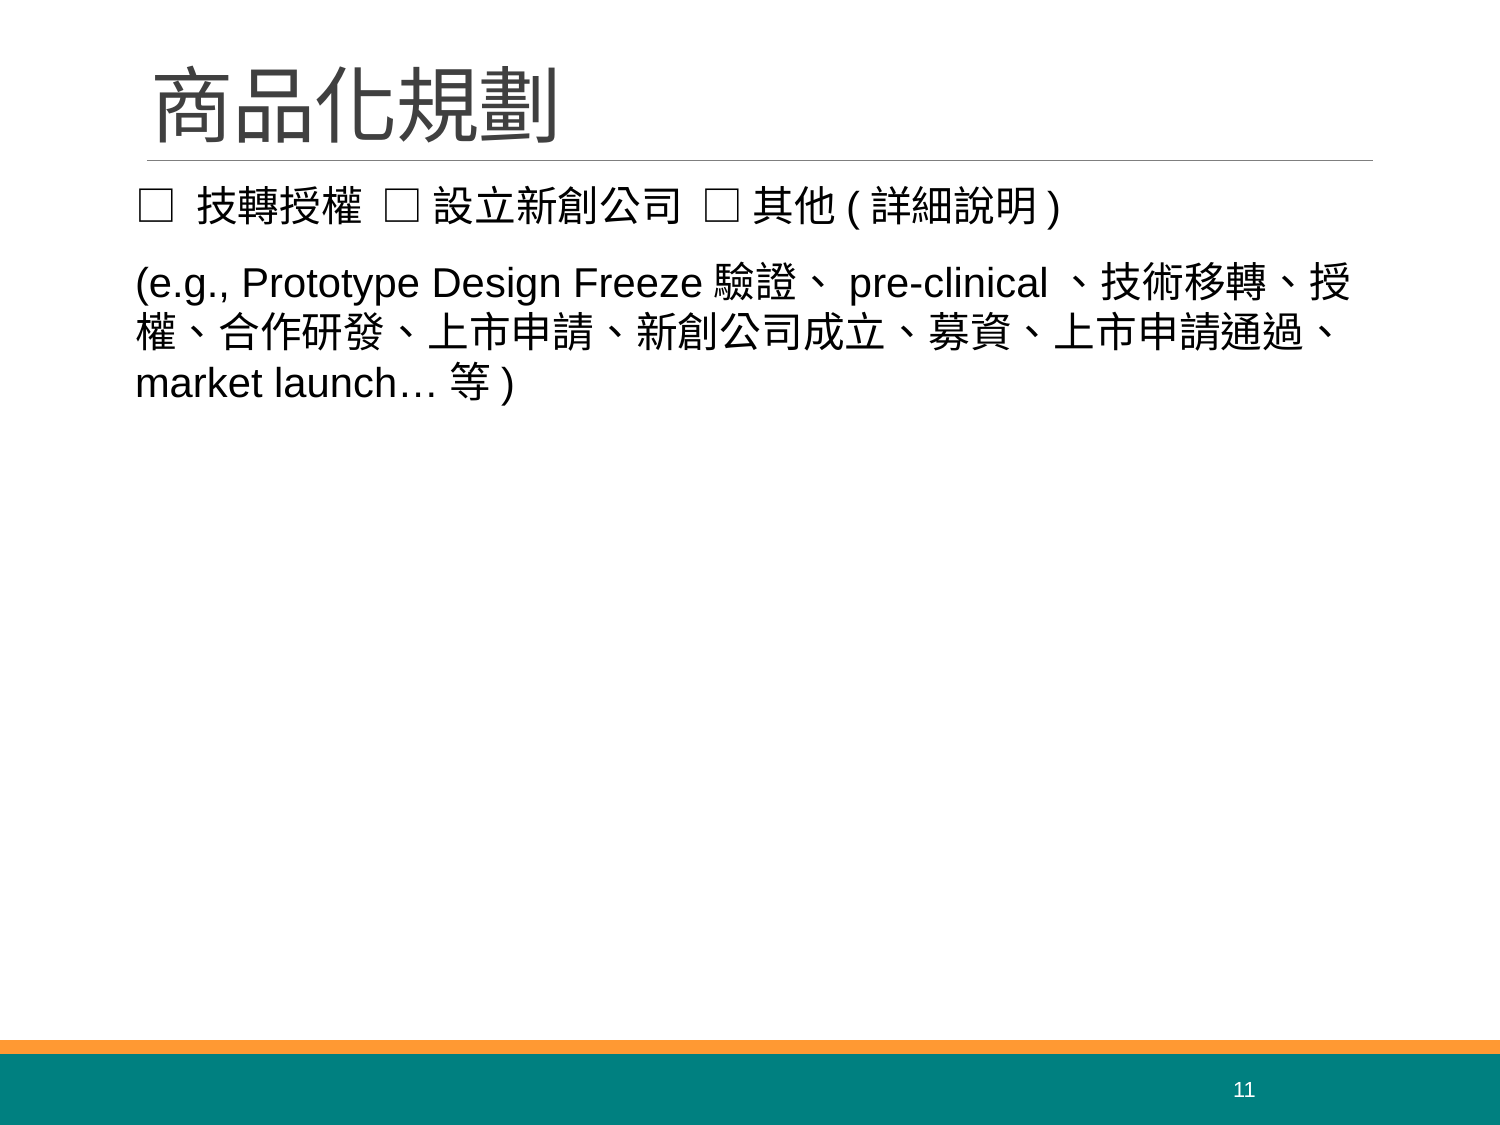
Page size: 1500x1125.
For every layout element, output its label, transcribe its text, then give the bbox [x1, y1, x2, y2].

title 商品化規劃 [135, 1, 1373, 161]
text_box [1218, 1059, 1380, 1120]
list □ 技轉授權 □ 設立新創公司 □ 其他(詳細說明) (e.g., Prototype Design Freeze驗證、pre-clinical、技術移轉、授權、合作研發、上市申請、新創公司成立、募資、上市申請通過、market launch…等) [135, 172, 1373, 963]
